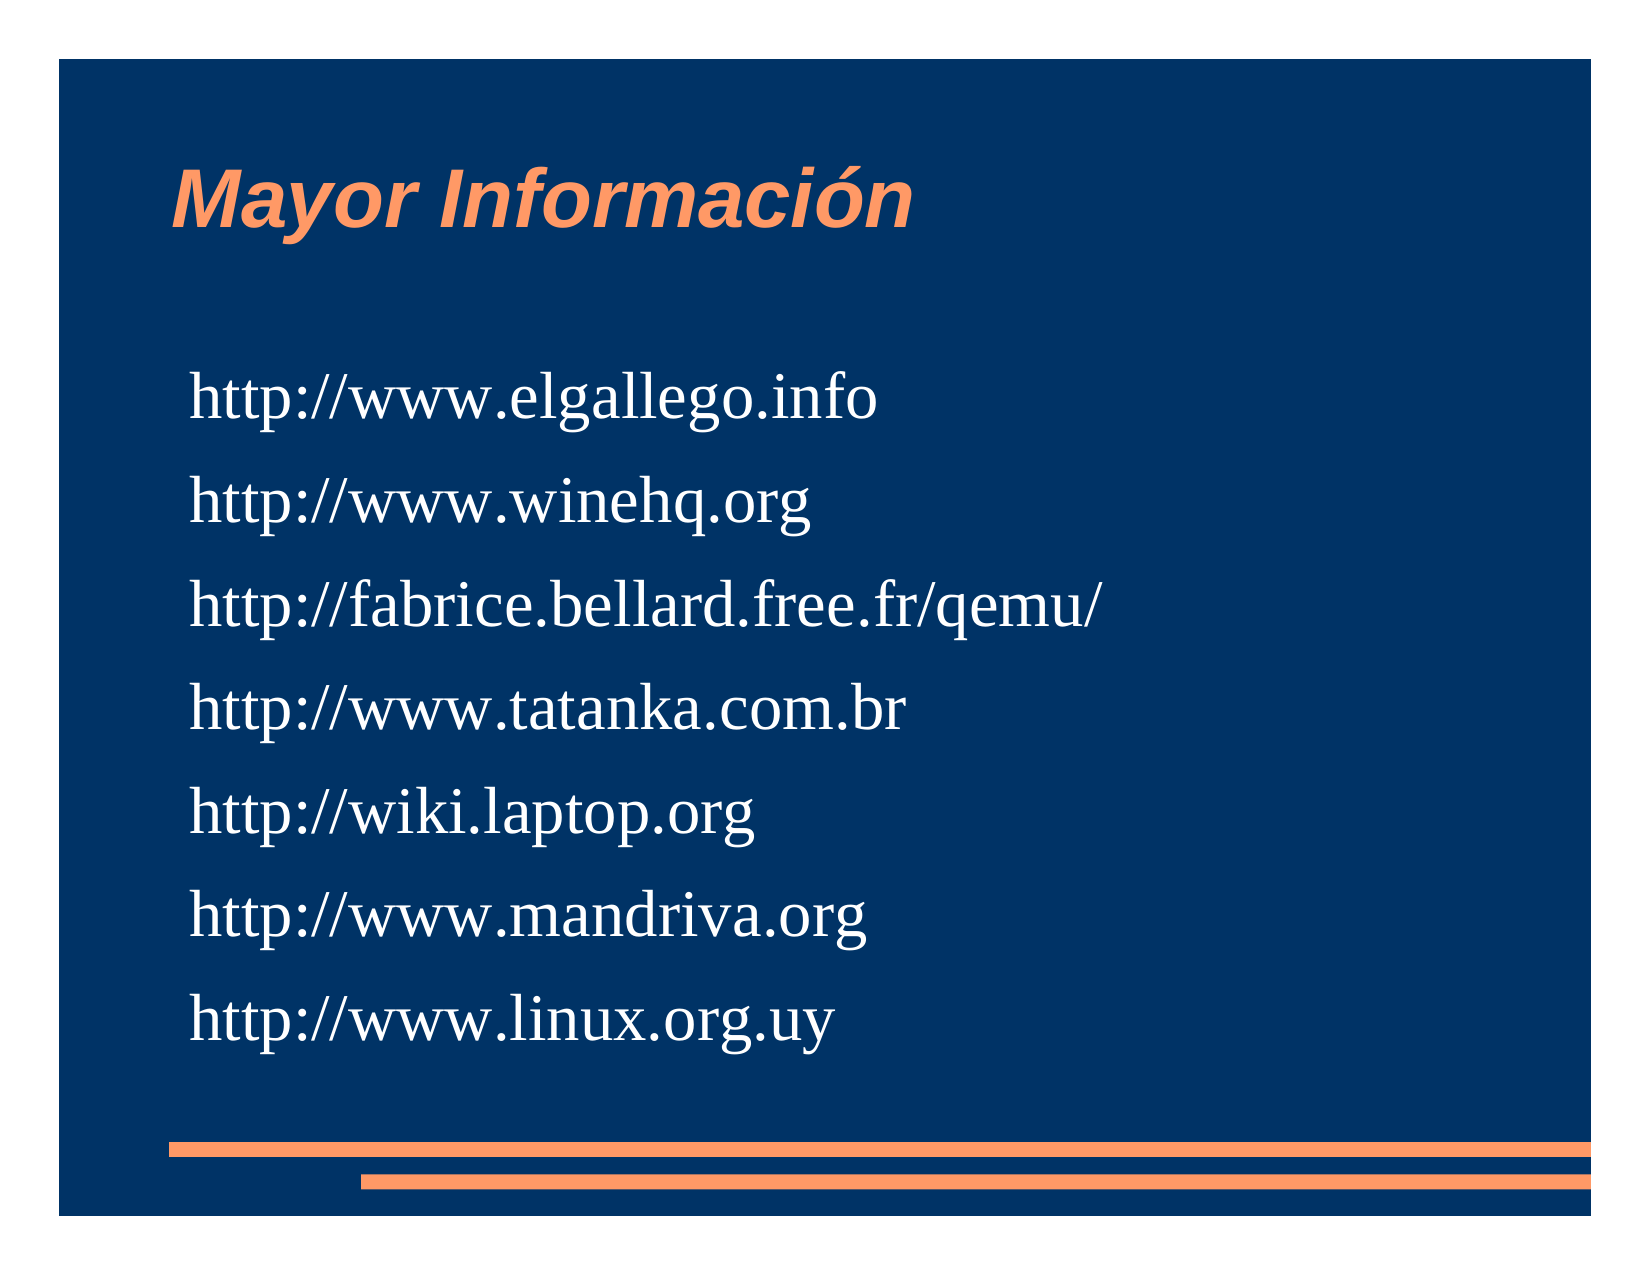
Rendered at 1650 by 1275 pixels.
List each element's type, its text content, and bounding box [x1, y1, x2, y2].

title Mayor Información [171, 102, 1480, 296]
list http://www.elgallego.info http://www.winehq.org http://fabrice.bellard.free.fr/qemu/ http://www.tatanka.com.br http://wiki.laptop.org http://www.mandriva.org http://www.linux.org.uy [171, 359, 1505, 1115]
